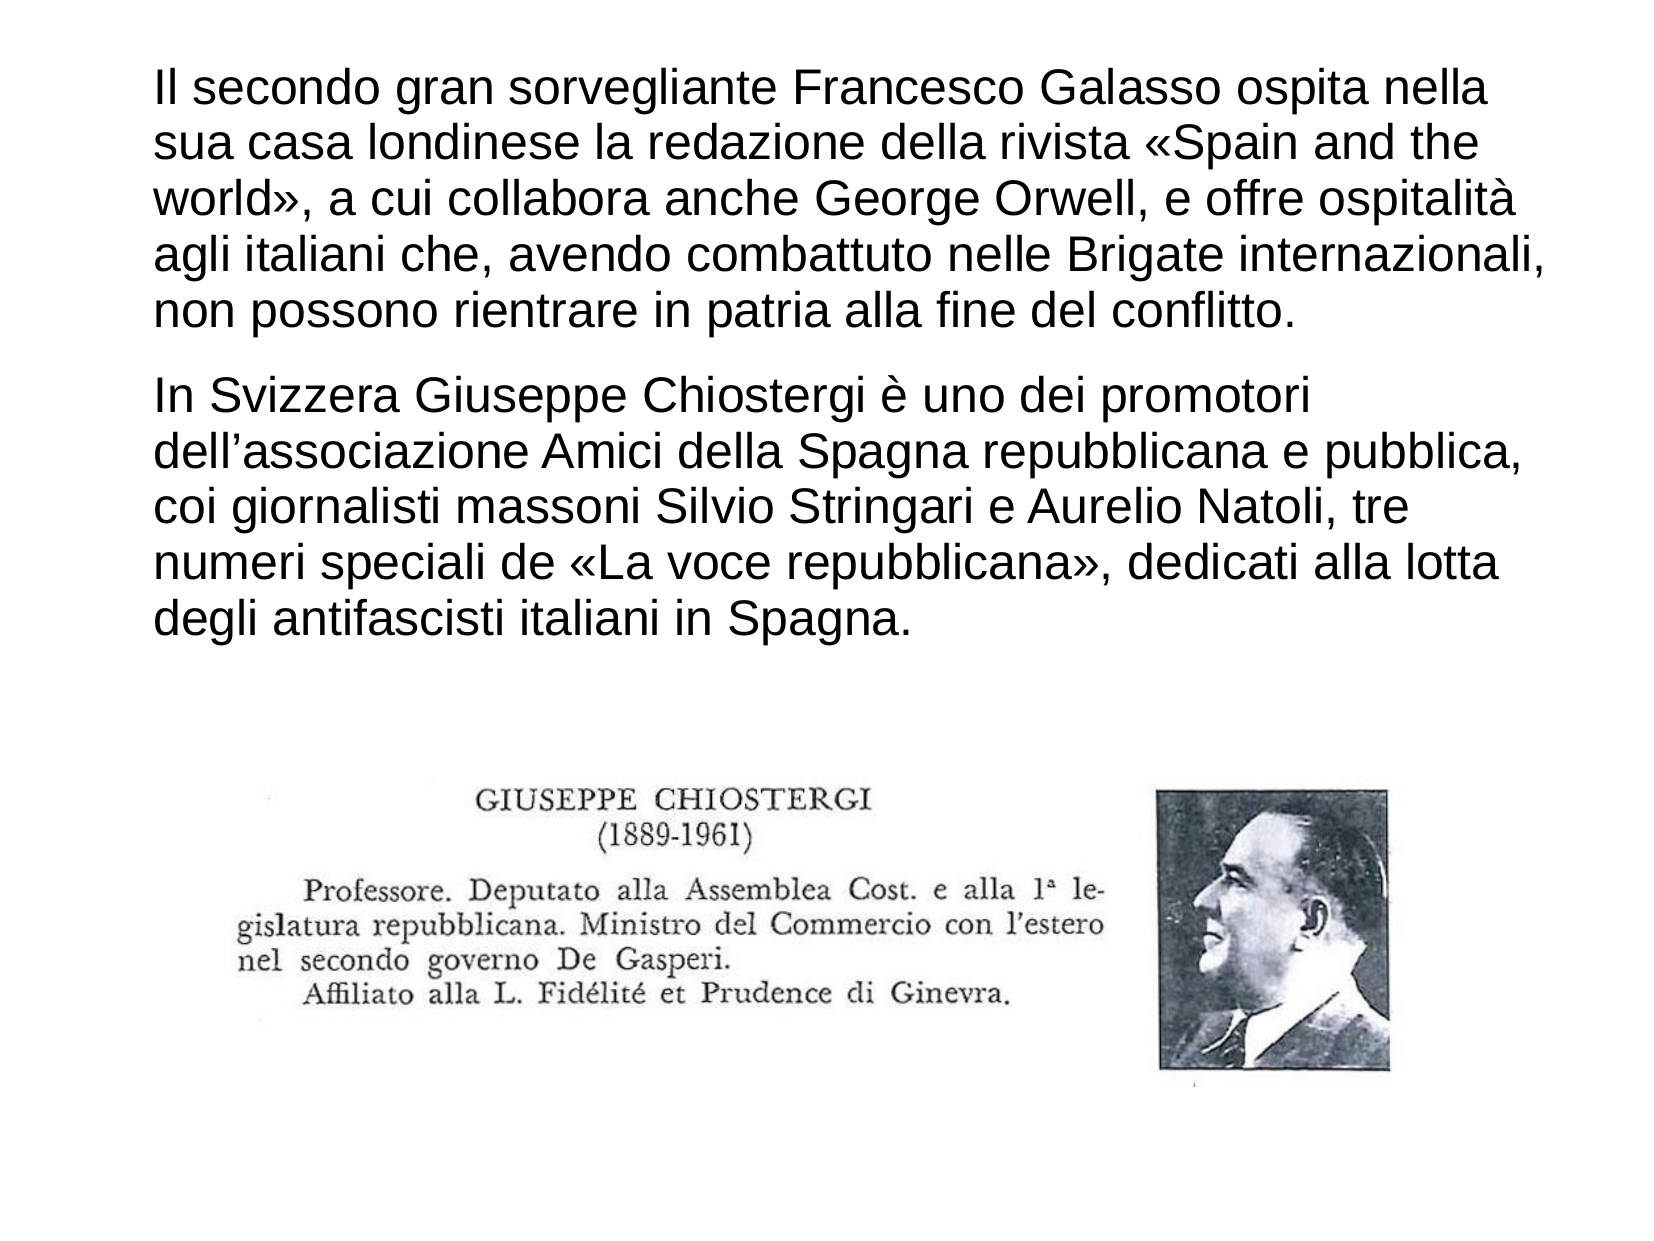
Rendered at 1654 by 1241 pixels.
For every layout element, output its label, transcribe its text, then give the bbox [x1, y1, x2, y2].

list Il secondo gran sorvegliante Francesco Galasso ospita nella sua casa londinese la redazione della rivista «Spain and the world», a cui collabora anche George Orwell, e offre ospitalità agli italiani che, avendo combattuto nelle Brigate internazionali, non possono rientrare in patria alla fine del conflitto. In Svizzera Giuseppe Chiostergi è uno dei promotori dell’associazione Amici della Spagna repubblicana e pubblica, coi giornalisti massoni Silvio Stringari e Aurelio Natoli, tre numeri speciali de «La voce repubblicana», dedicati alla lotta degli antifascisti italiani in Spagna. [82, 59, 1571, 1182]
picture [224, 766, 1406, 1087]
